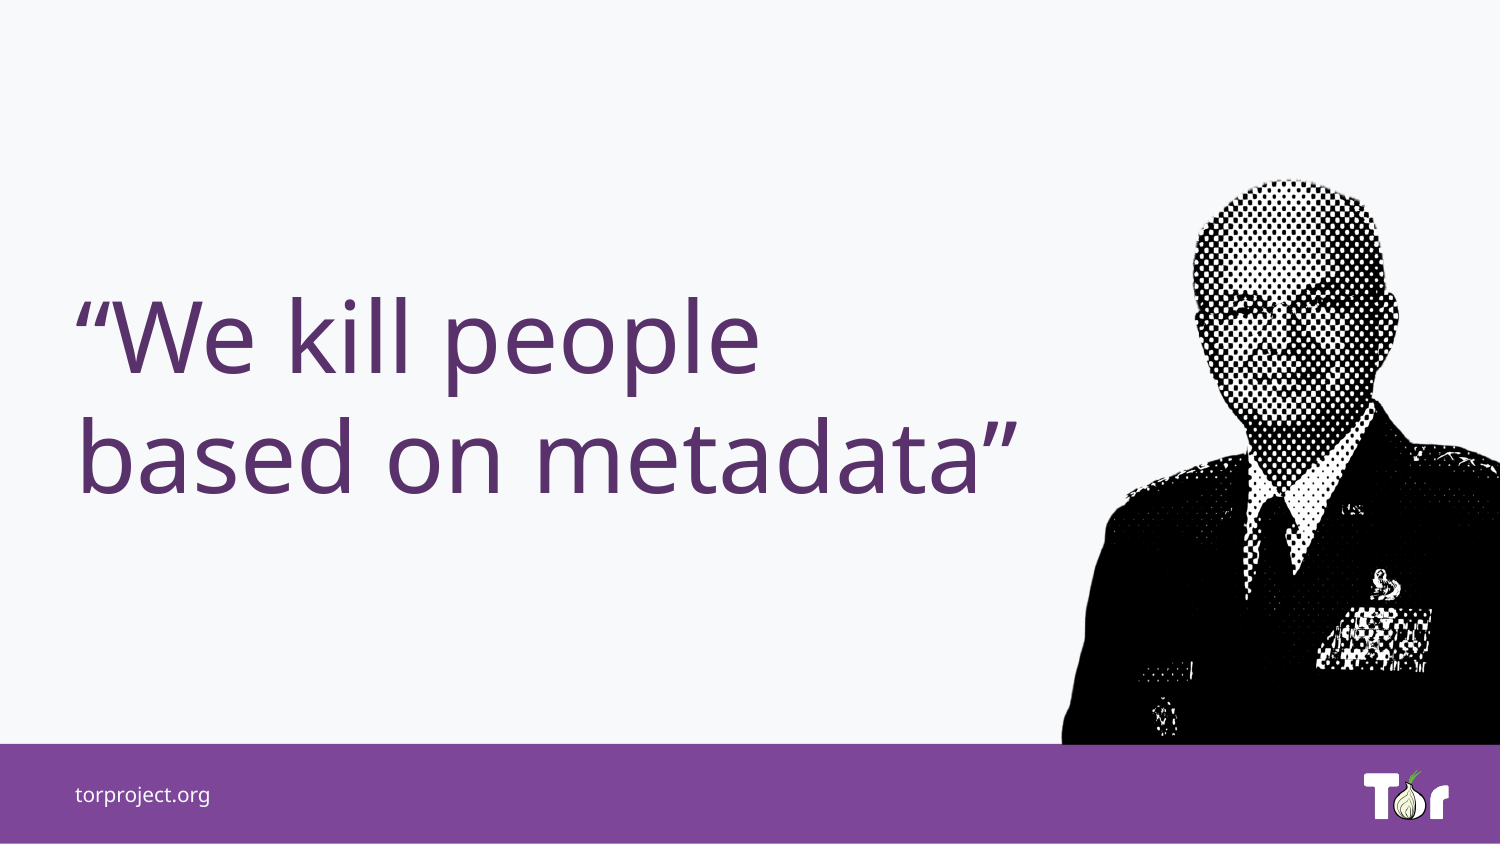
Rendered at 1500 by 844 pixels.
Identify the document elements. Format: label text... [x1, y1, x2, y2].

picture [966, 0, 1500, 844]
title “We kill people based on metadata” [75, 73, 966, 713]
